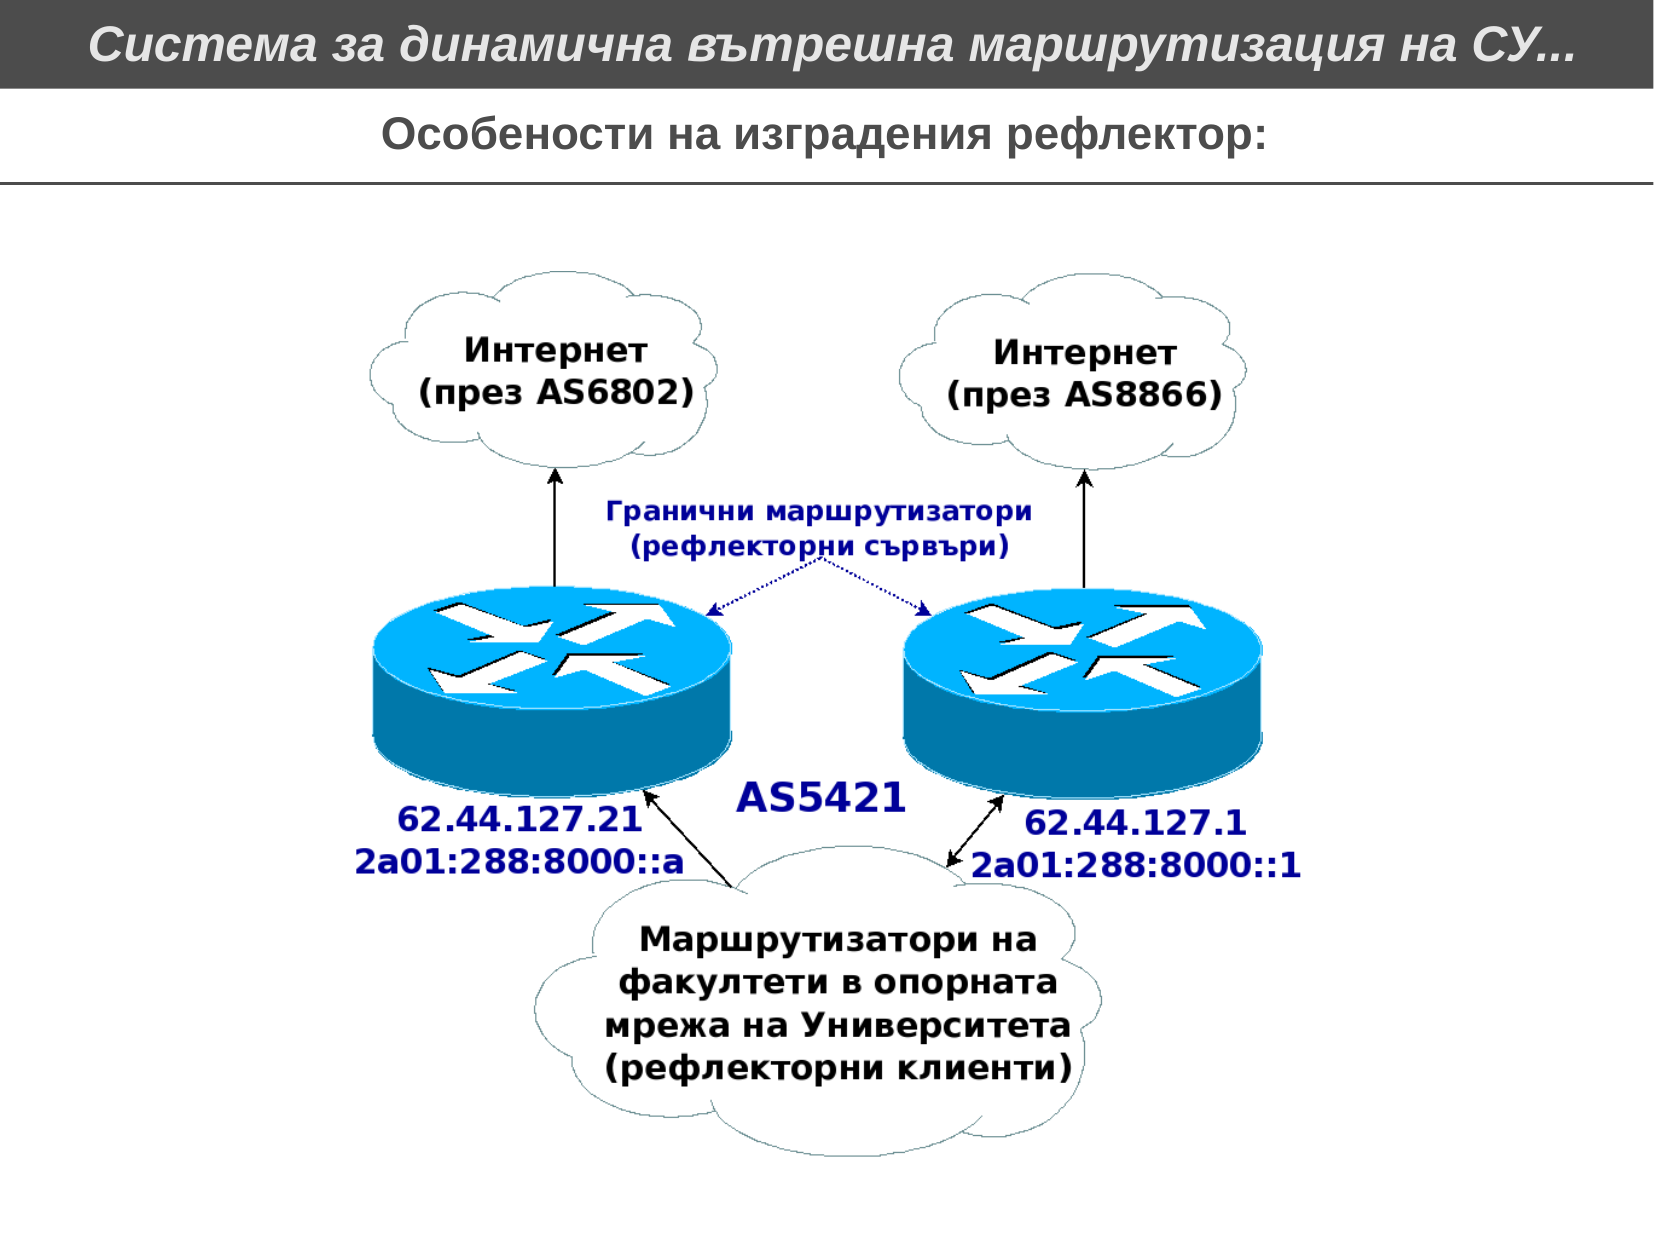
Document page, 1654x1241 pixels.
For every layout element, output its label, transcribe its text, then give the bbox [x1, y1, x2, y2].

text_box [0, 0, 1654, 89]
text_box Особености на изградения рефлектор: [366, 100, 1284, 167]
text_box Система за динамична вътрешна маршрутизация на СУ... [72, 8, 1594, 80]
picture [354, 271, 1304, 1158]
